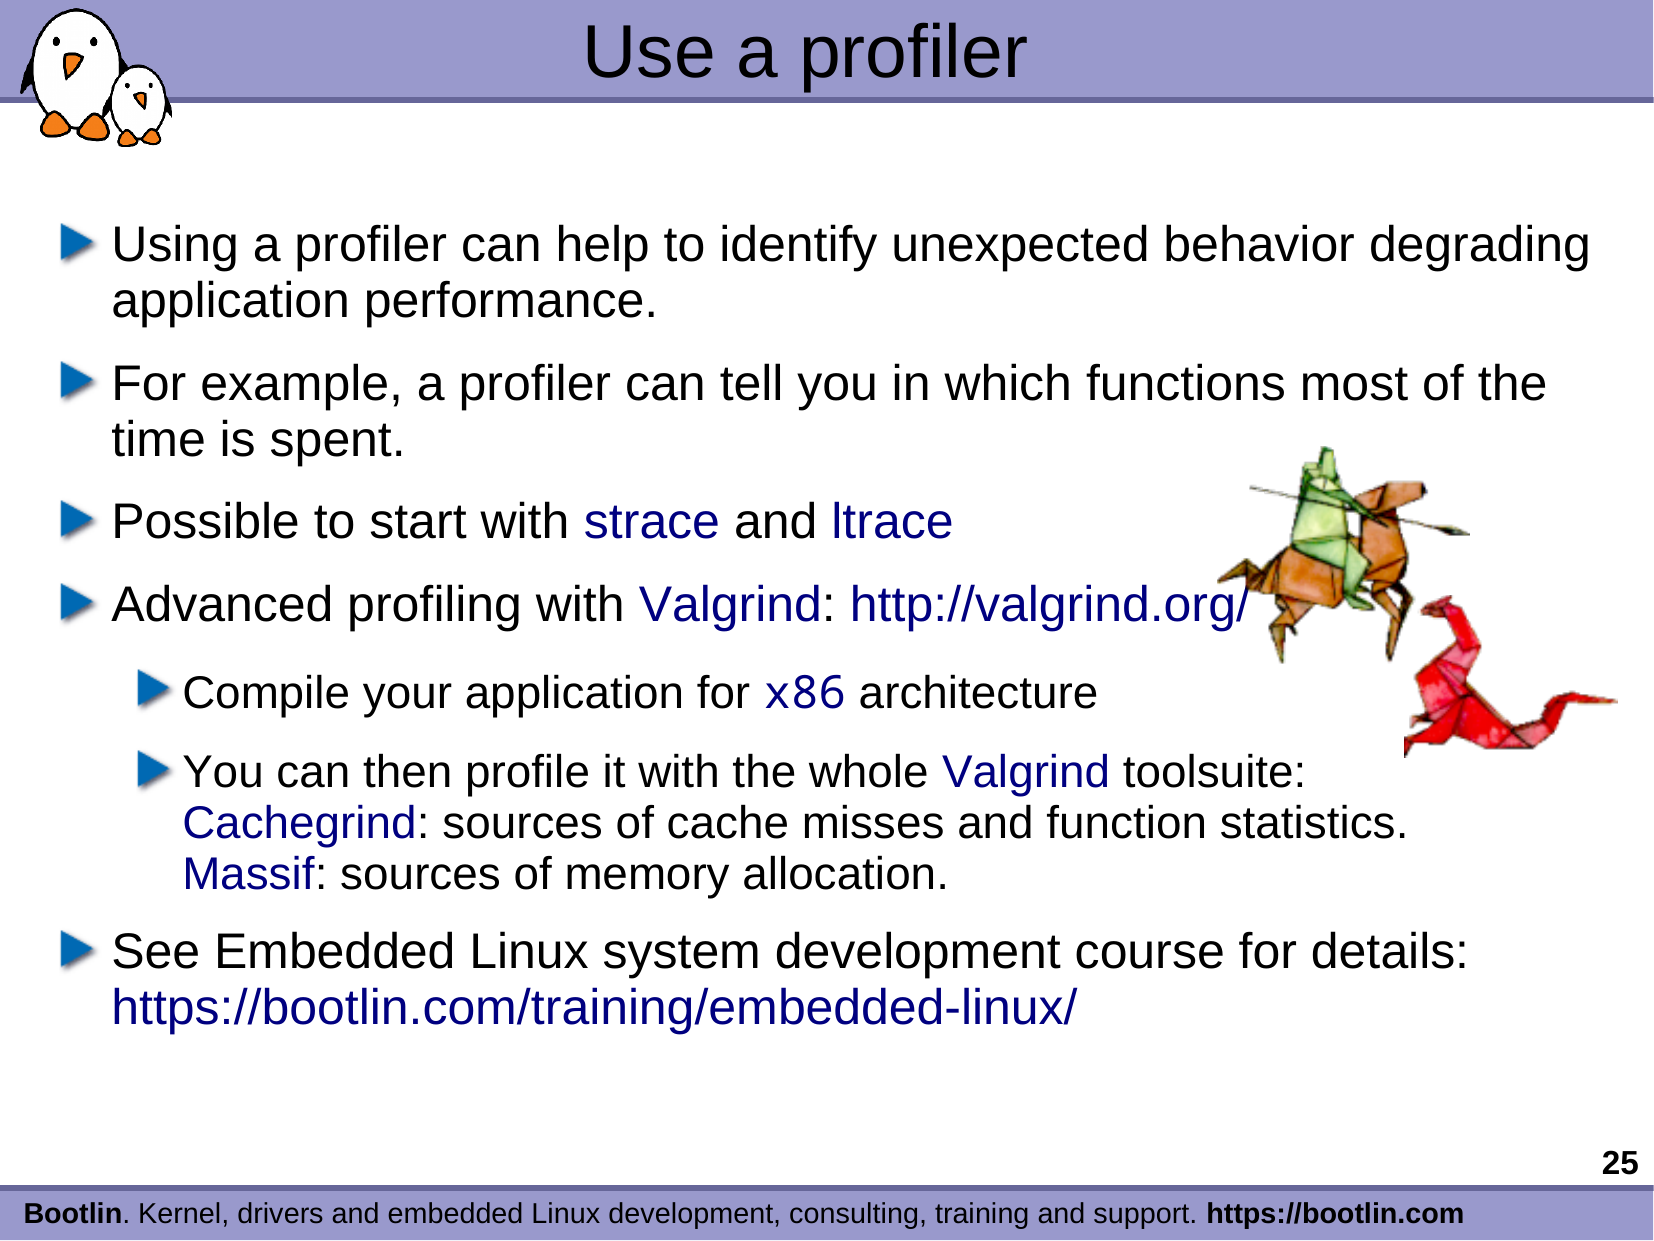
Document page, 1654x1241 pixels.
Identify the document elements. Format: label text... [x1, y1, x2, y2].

picture [20, 8, 172, 147]
title Use a profiler [60, 0, 1551, 103]
picture [1217, 446, 1618, 759]
list Using a profiler can help to identify unexpected behavior degrading application performance. For example, a profiler can tell you in which functions most of the time is spent. Possible to start with strace and ltrace Advanced profiling with Valgrind: http://valgrind.org/ Compile your application for x86 architecture You can then profile it with the whole Valgrind toolsuite: Cachegrind: sources of cache misses and function statistics. Massif: sources of memory allocation. See Embedded Linux system development course for details: https://bootlin.com/training/embedded-linux/ [40, 216, 1604, 1098]
